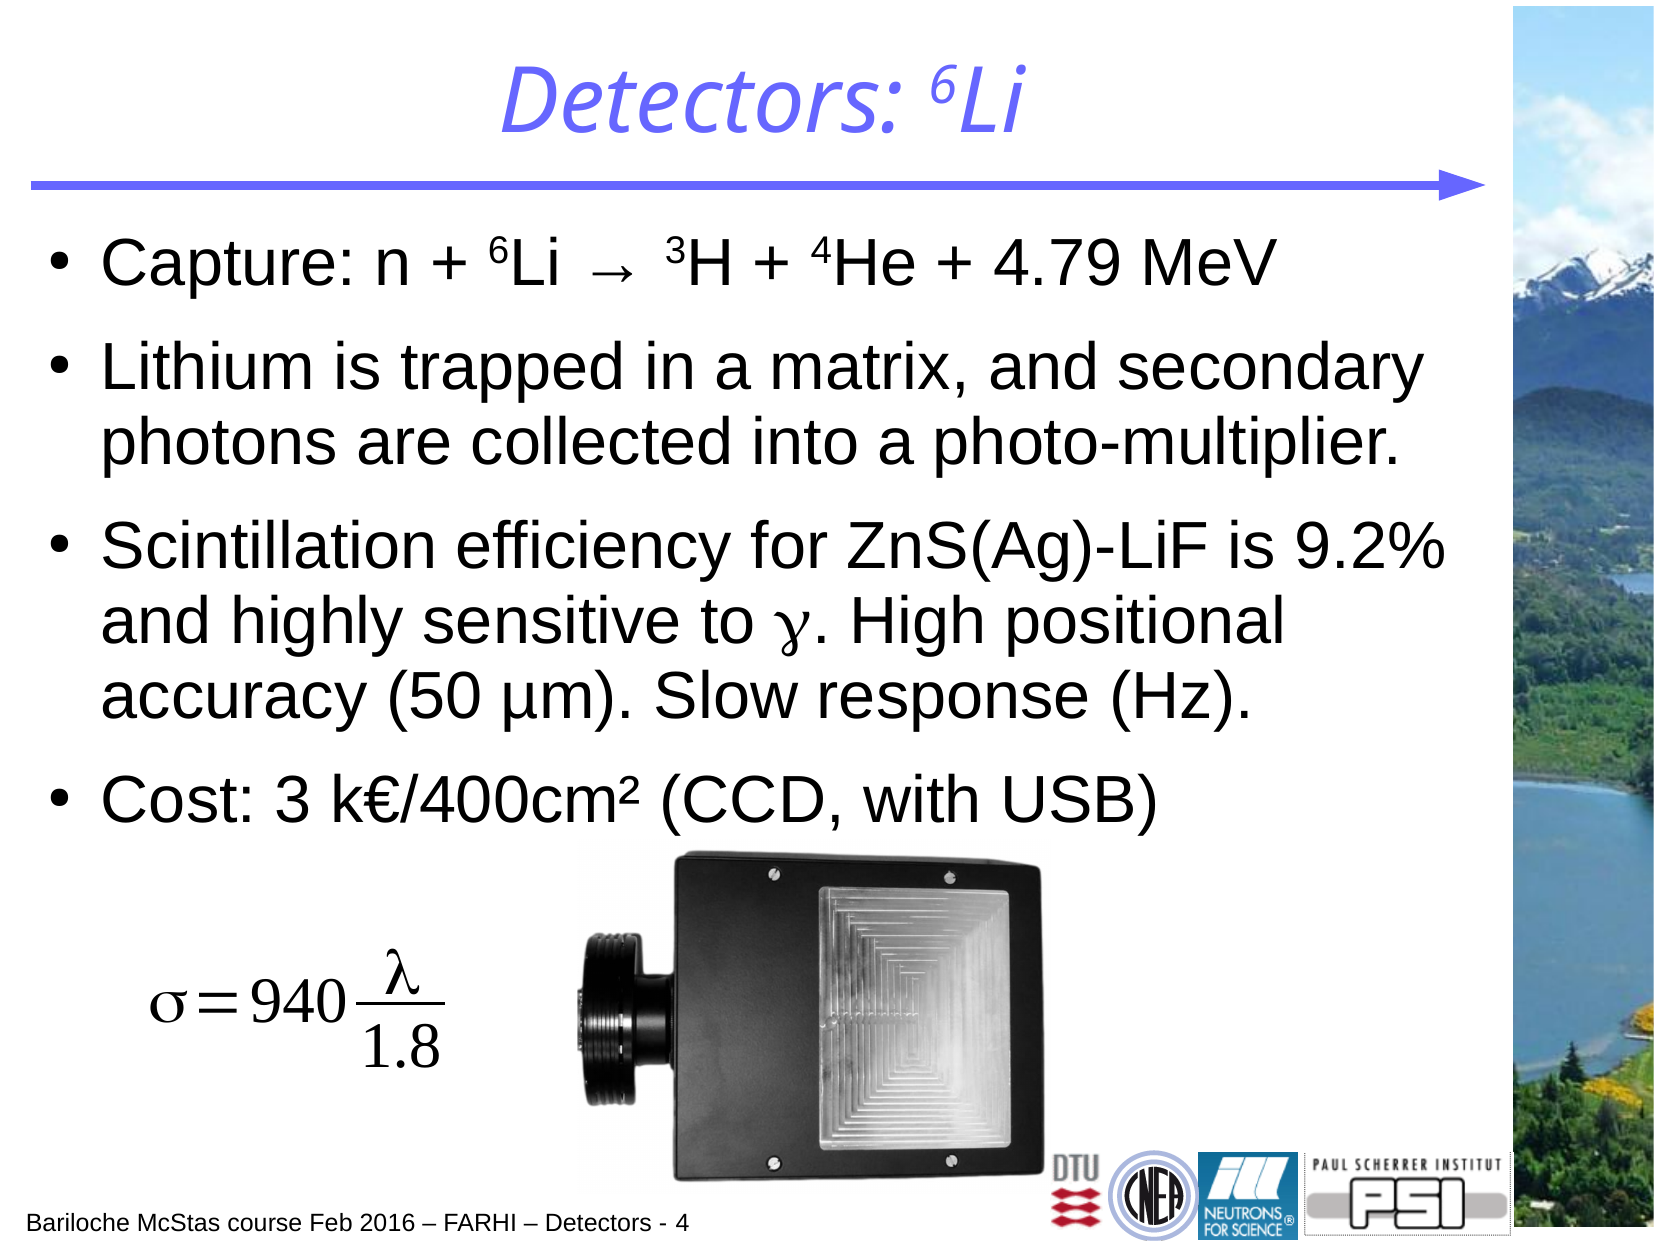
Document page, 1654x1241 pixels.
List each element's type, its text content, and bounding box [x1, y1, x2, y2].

picture [1108, 6, 1654, 1241]
picture [577, 1141, 1103, 1230]
title Detectors: 6Li [17, 31, 1506, 163]
chart [131, 945, 466, 1081]
list Capture: n + 6Li → 3H + 4He + 4.79 MeV Lithium is trapped in a matrix, and secondary photons are collected into a photo-multiplier. Scintillation efficiency for ZnS(Ag)-LiF is 9.2% and highly sensitive to g. High positional accuracy (50 µm). Slow response (Hz). Cost: 3 k€/400cm² (CCD, with USB) [30, 225, 1501, 1141]
